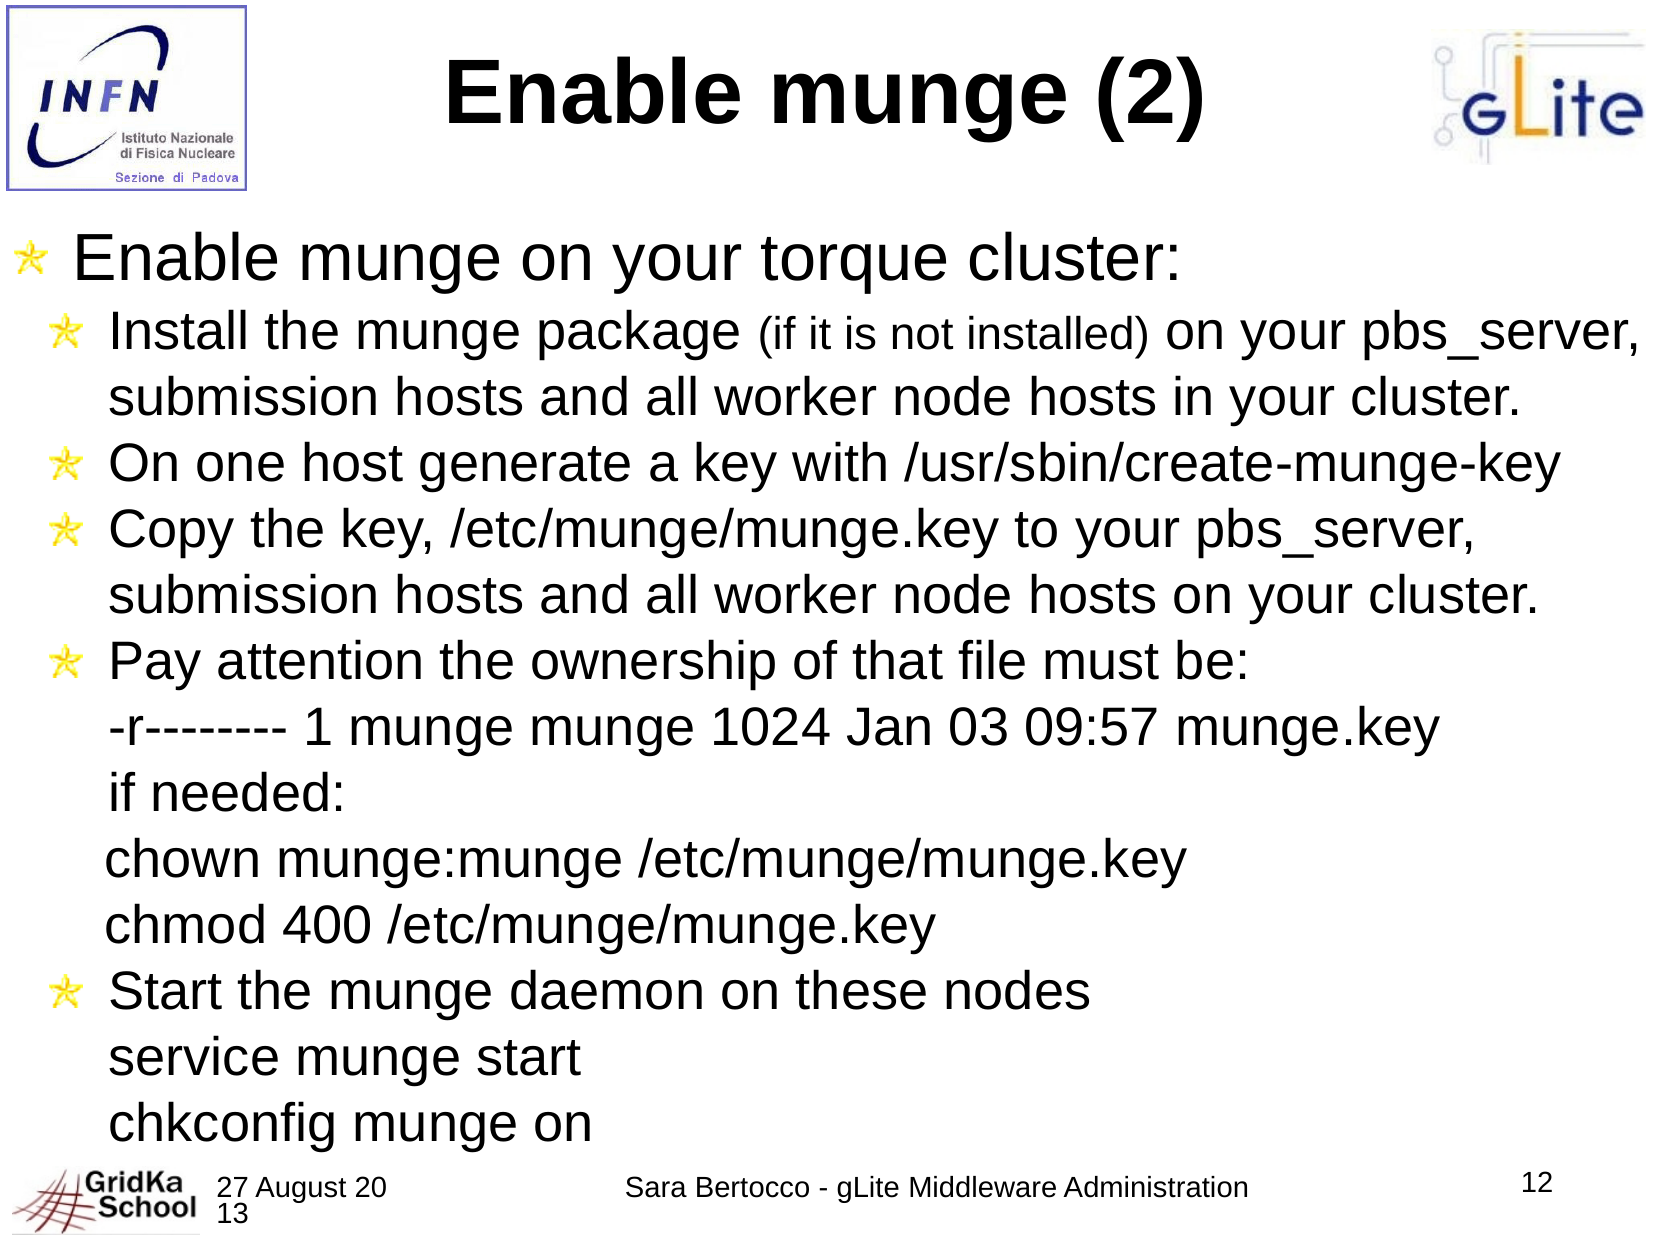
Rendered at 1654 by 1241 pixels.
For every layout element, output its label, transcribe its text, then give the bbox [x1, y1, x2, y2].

title Enable munge (2) [6, 0, 1645, 183]
picture [6, 5, 247, 192]
picture [12, 1227, 200, 1235]
text_box Enable munge on your torque cluster: Install the munge package (if it is not installed) on your pbs_server, submission hosts and all worker node hosts in your cluster. On one host generate a key with /usr/sbin/create-munge-key Copy the key, /etc/munge/munge.key to your pbs_server, submission hosts and all worker node hosts on your cluster. Pay attention the ownership of that file must be: -r-------- 1 munge munge 1024 Jan 03 09:57 munge.key if needed: chown munge:munge /etc/munge/munge.key chmod 400 /etc/munge/munge.key Start the munge daemon on these nodes service munge start chkconfig munge on [0, 212, 1653, 1227]
picture [1431, 29, 1646, 166]
